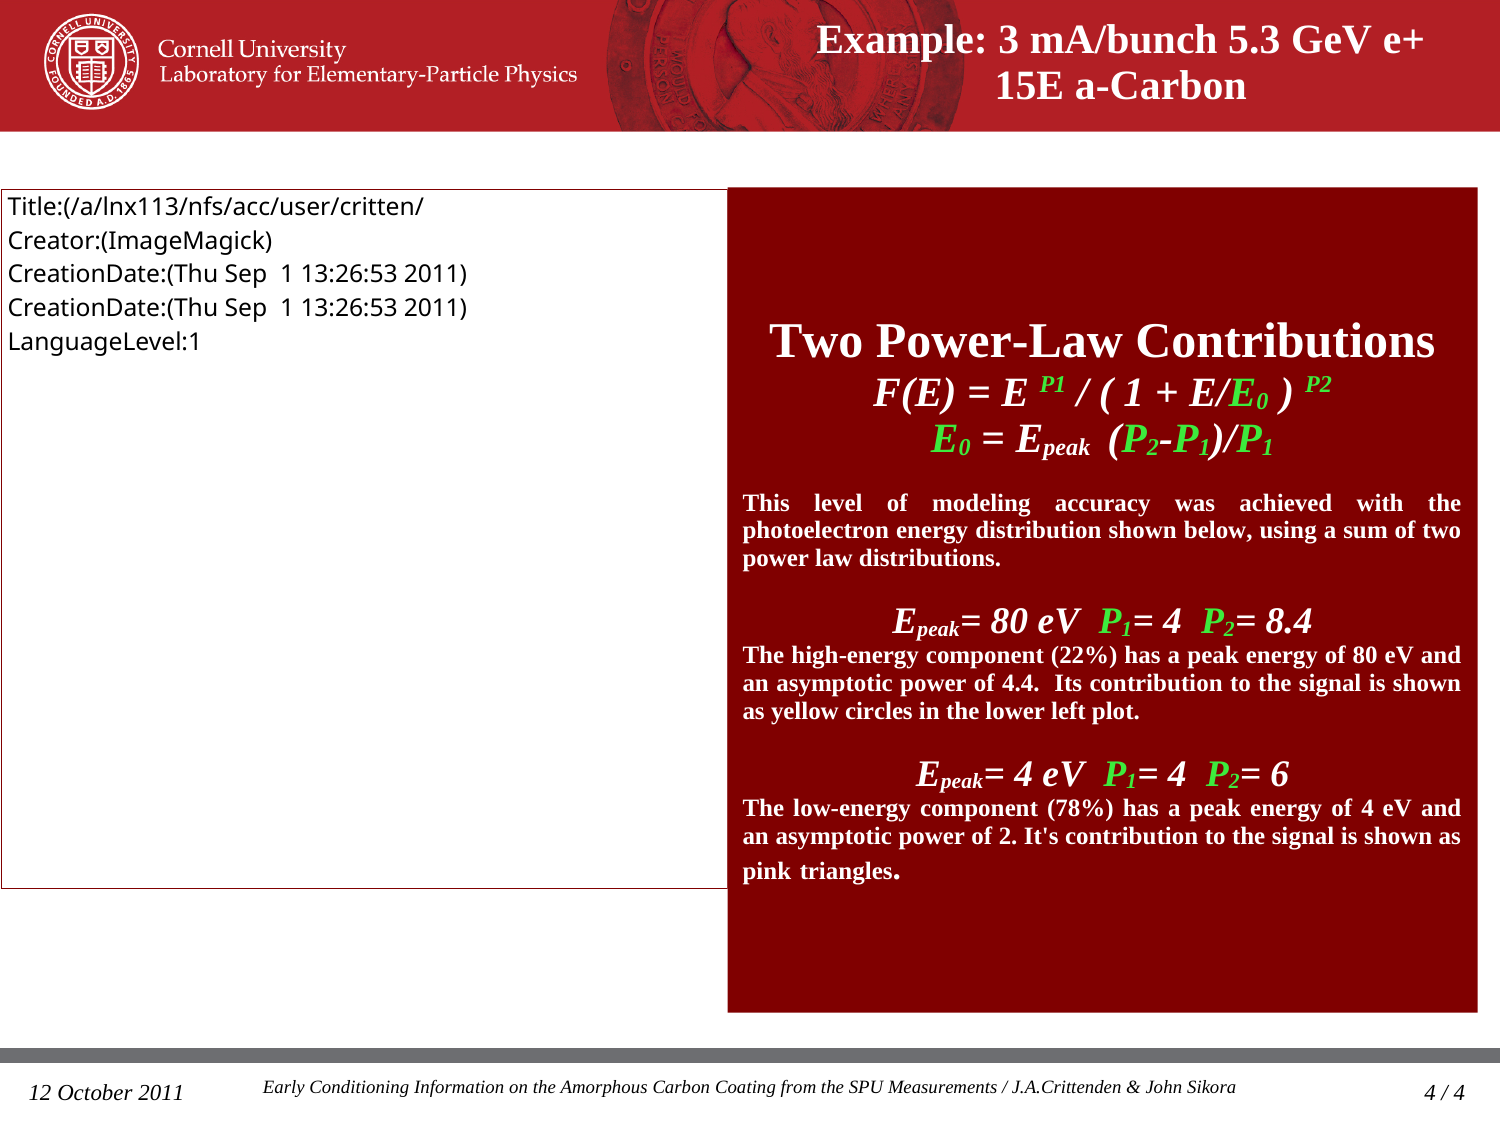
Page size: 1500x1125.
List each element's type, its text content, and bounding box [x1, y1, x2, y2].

picture [0, 0, 1500, 132]
picture [0, 187, 728, 889]
text_box Two Power-Law Contributions F(E) = E P1 / ( 1 + E/E0 ) P2 E0 = Epeak (P2-P1)/P1 This level of modeling accuracy was achieved with the photoelectron energy distribution shown below, using a sum of two power law distributions. Epeak= 80 eV P1= 4 P2= 8.4 The high-energy component (22%) has a peak energy of 80 eV and an asymptotic power of 4.4. Its contribution to the signal is shown as yellow circles in the lower left plot. Epeak= 4 eV P1= 4 P2= 6 The low-energy component (78%) has a peak energy of 4 eV and an asymptotic power of 2. It's contribution to the signal is shown as pink triangles. [727, 187, 1478, 1013]
title Example: 3 mA/bunch 5.3 GeV e+ 15E a-Carbon [750, 0, 1492, 126]
